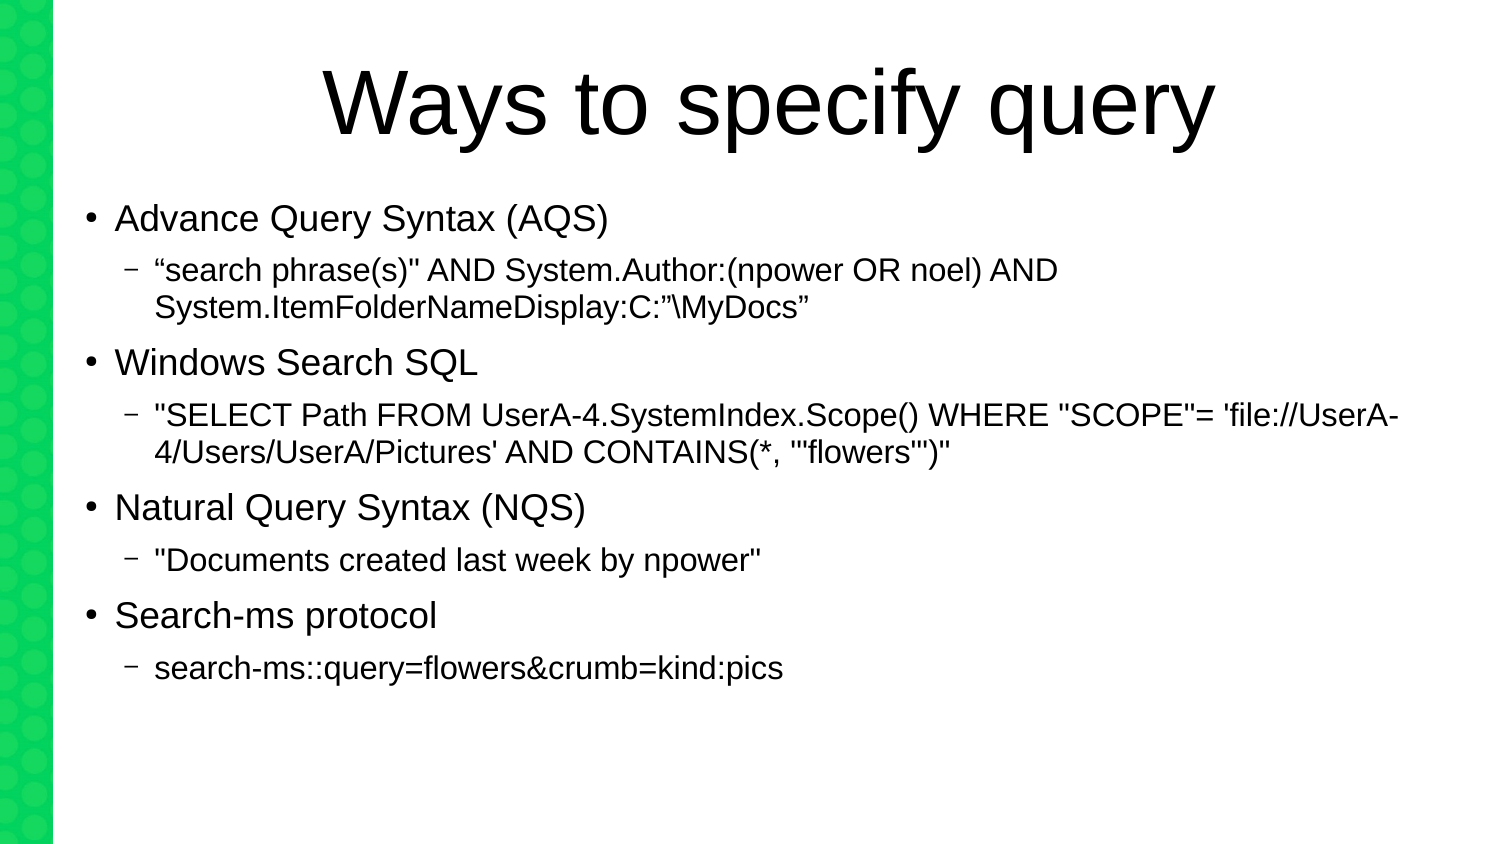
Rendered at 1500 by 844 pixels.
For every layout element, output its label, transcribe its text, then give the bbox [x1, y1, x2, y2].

title Ways to specify query [143, 51, 1397, 154]
list Advance Query Syntax (AQS) “search phrase(s)" AND System.Author:(npower OR noel) AND System.ItemFolderNameDisplay:C:”\MyDocs” Windows Search SQL "SELECT Path FROM UserA-4.SystemIndex.Scope() WHERE "SCOPE"= 'file://UserA-4/Users/UserA/Pictures' AND CONTAINS(*, '"flowers"')" Natural Query Syntax (NQS) "Documents created last week by npower" Search-ms protocol search-ms::query=flowers&crumb=kind:pics [75, 197, 1425, 687]
picture [0, 0, 61, 844]
